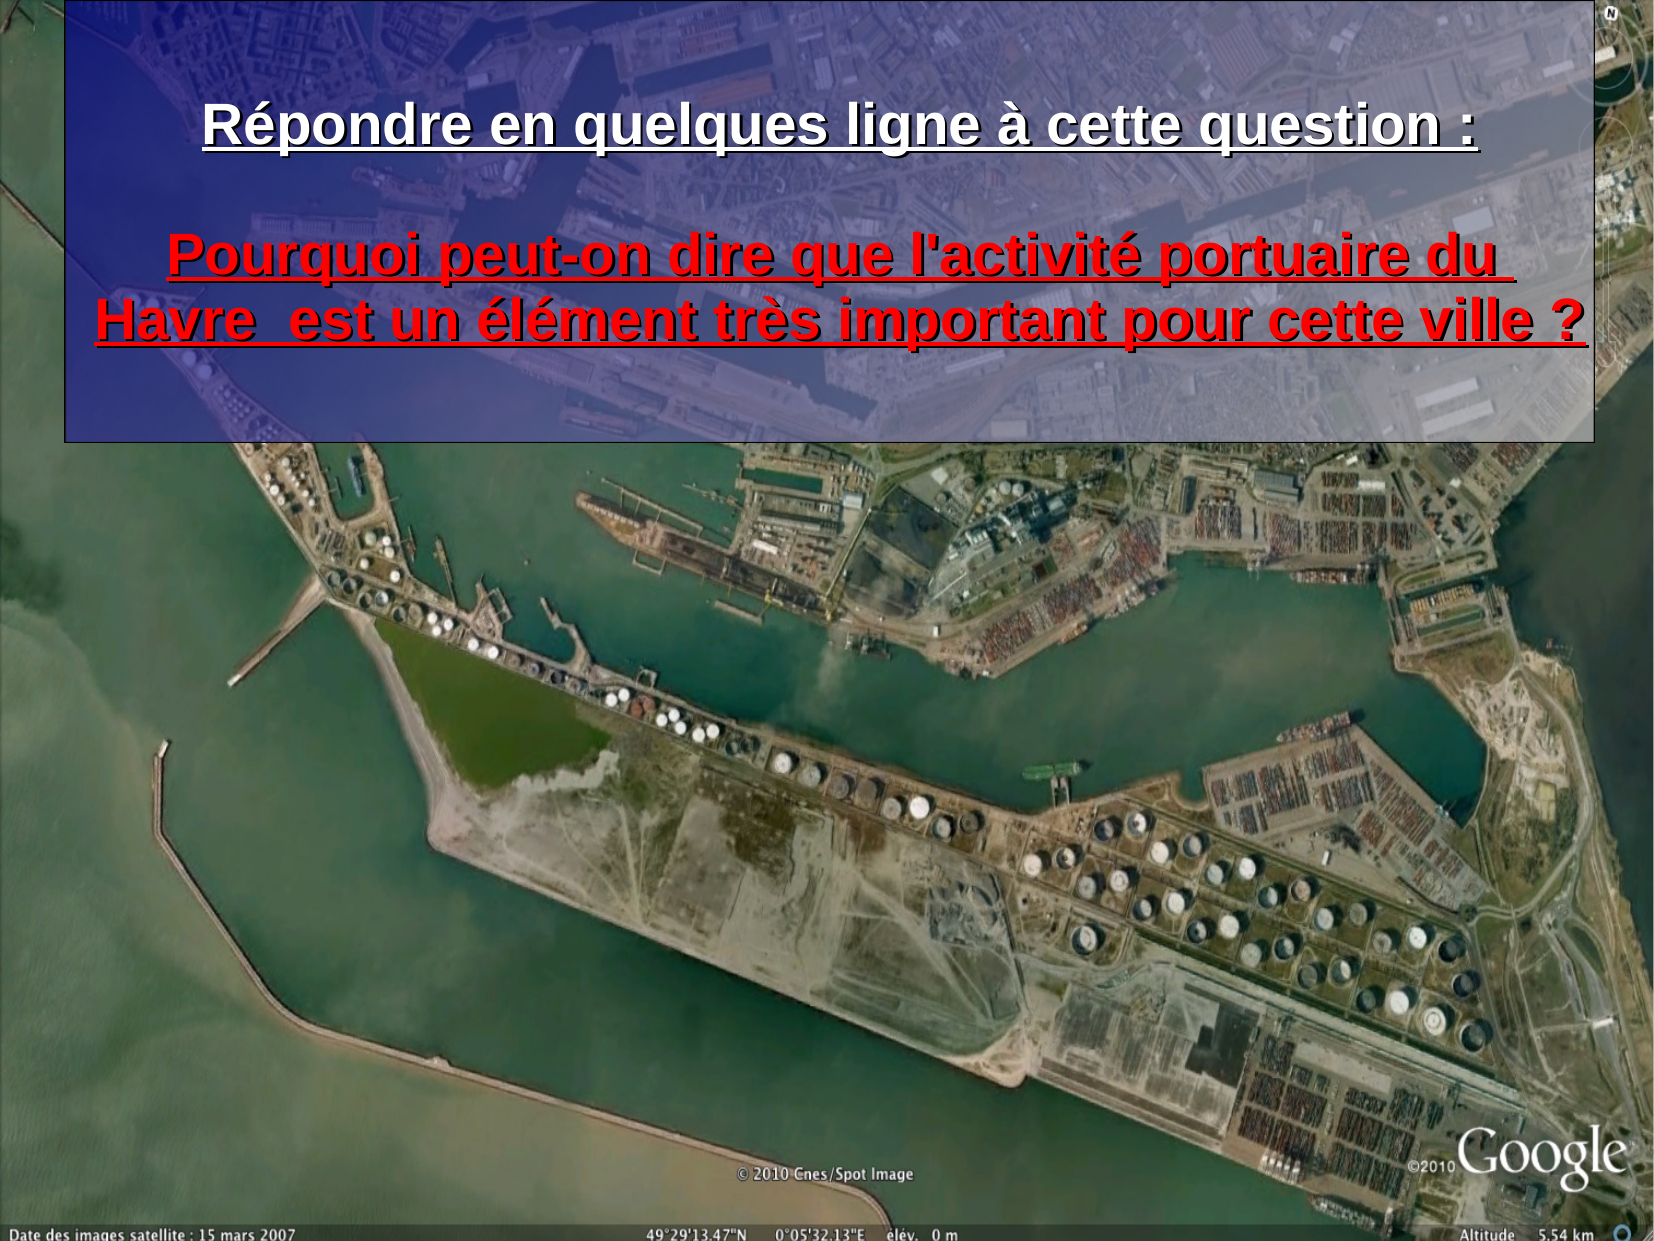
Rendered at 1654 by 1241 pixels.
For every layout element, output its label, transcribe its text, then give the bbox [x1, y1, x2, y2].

picture [0, 0, 1654, 1241]
text_box Répondre en quelques ligne à cette question : Pourquoi peut-on dire que l'activité portuaire du Havre est un élément très important pour cette ville ? [64, 0, 1595, 443]
